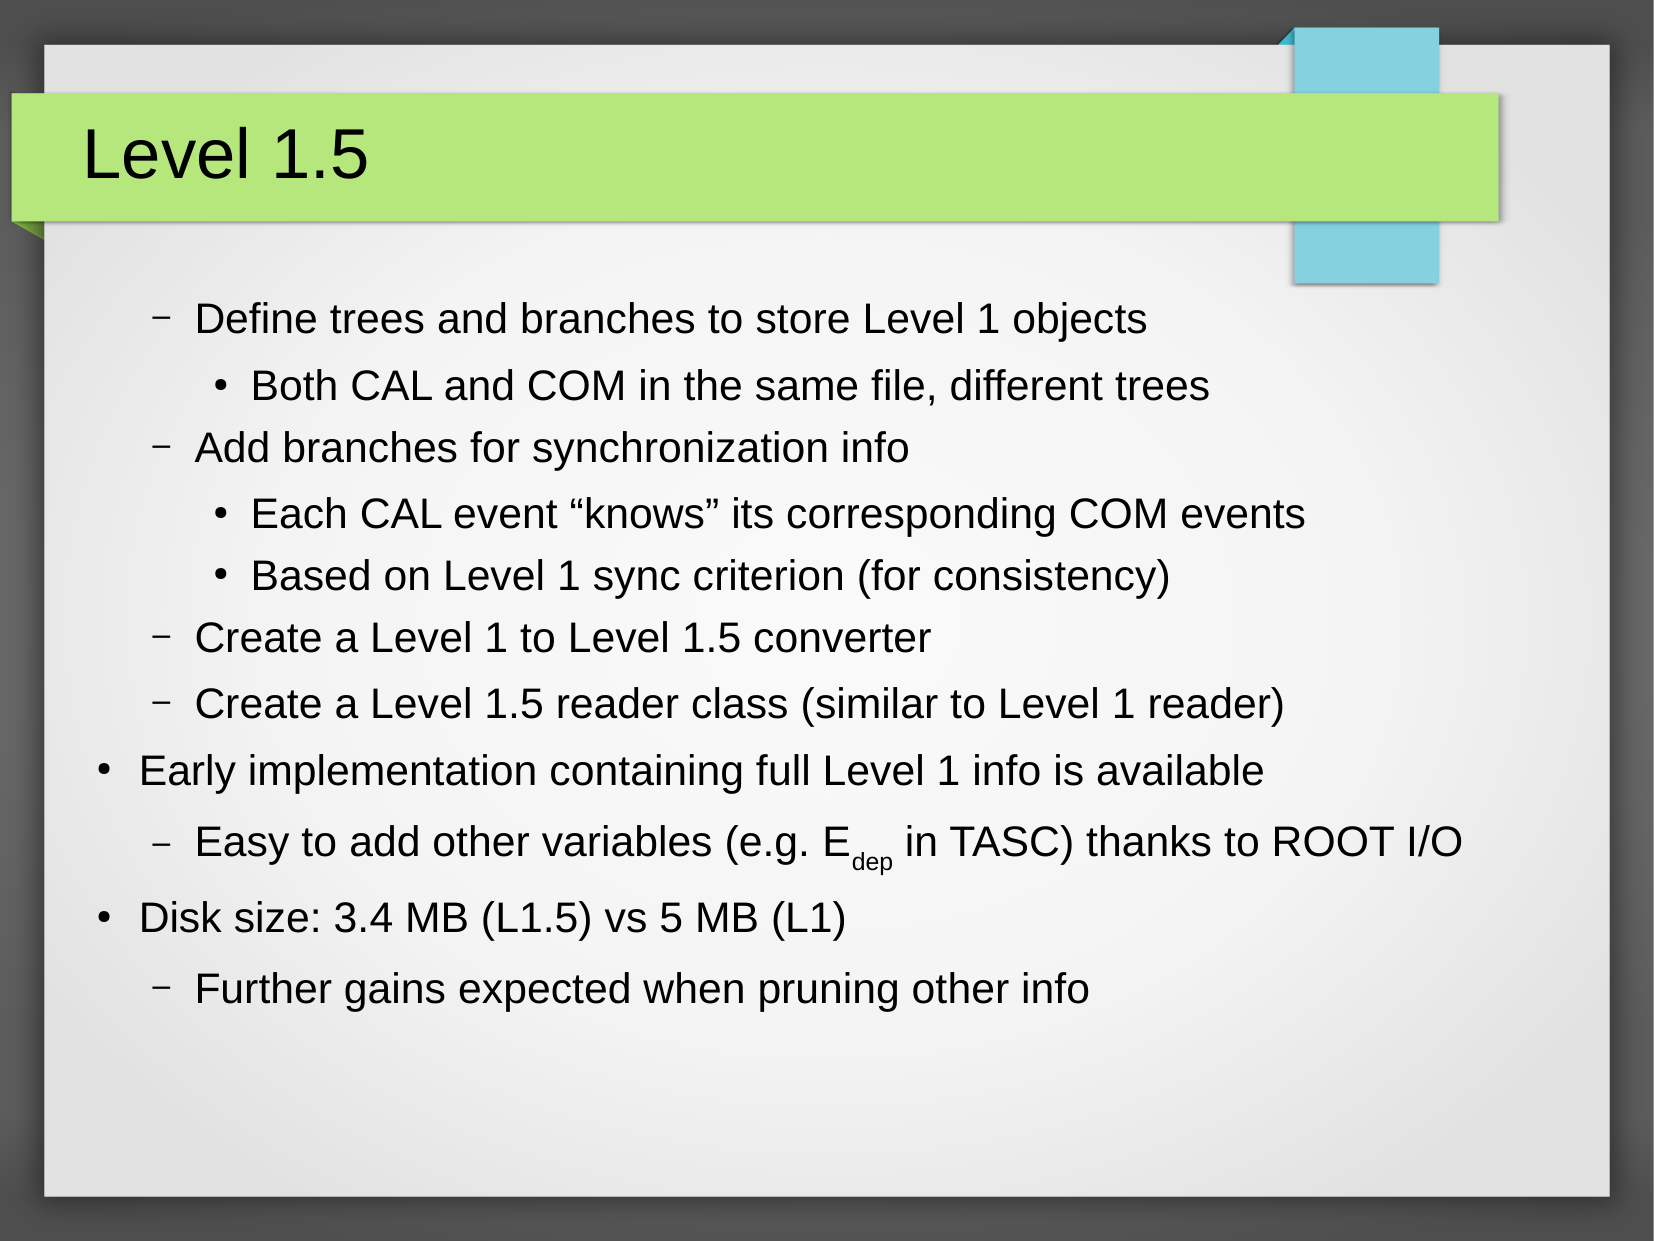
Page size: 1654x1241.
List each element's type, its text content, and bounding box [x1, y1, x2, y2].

list Define trees and branches to store Level 1 objects Both CAL and COM in the same file, different trees Add branches for synchronization info Each CAL event “knows” its corresponding COM events Based on Level 1 sync criterion (for consistency) Create a Level 1 to Level 1.5 converter Create a Level 1.5 reader class (similar to Level 1 reader) Early implementation containing full Level 1 info is available Easy to add other variables (e.g. Edep in TASC) thanks to ROOT I/O Disk size: 3.4 MB (L1.5) vs 5 MB (L1) Further gains expected when pruning other info [82, 295, 1571, 1015]
picture [0, 0, 1654, 1241]
title Level 1.5 [82, 94, 1264, 213]
